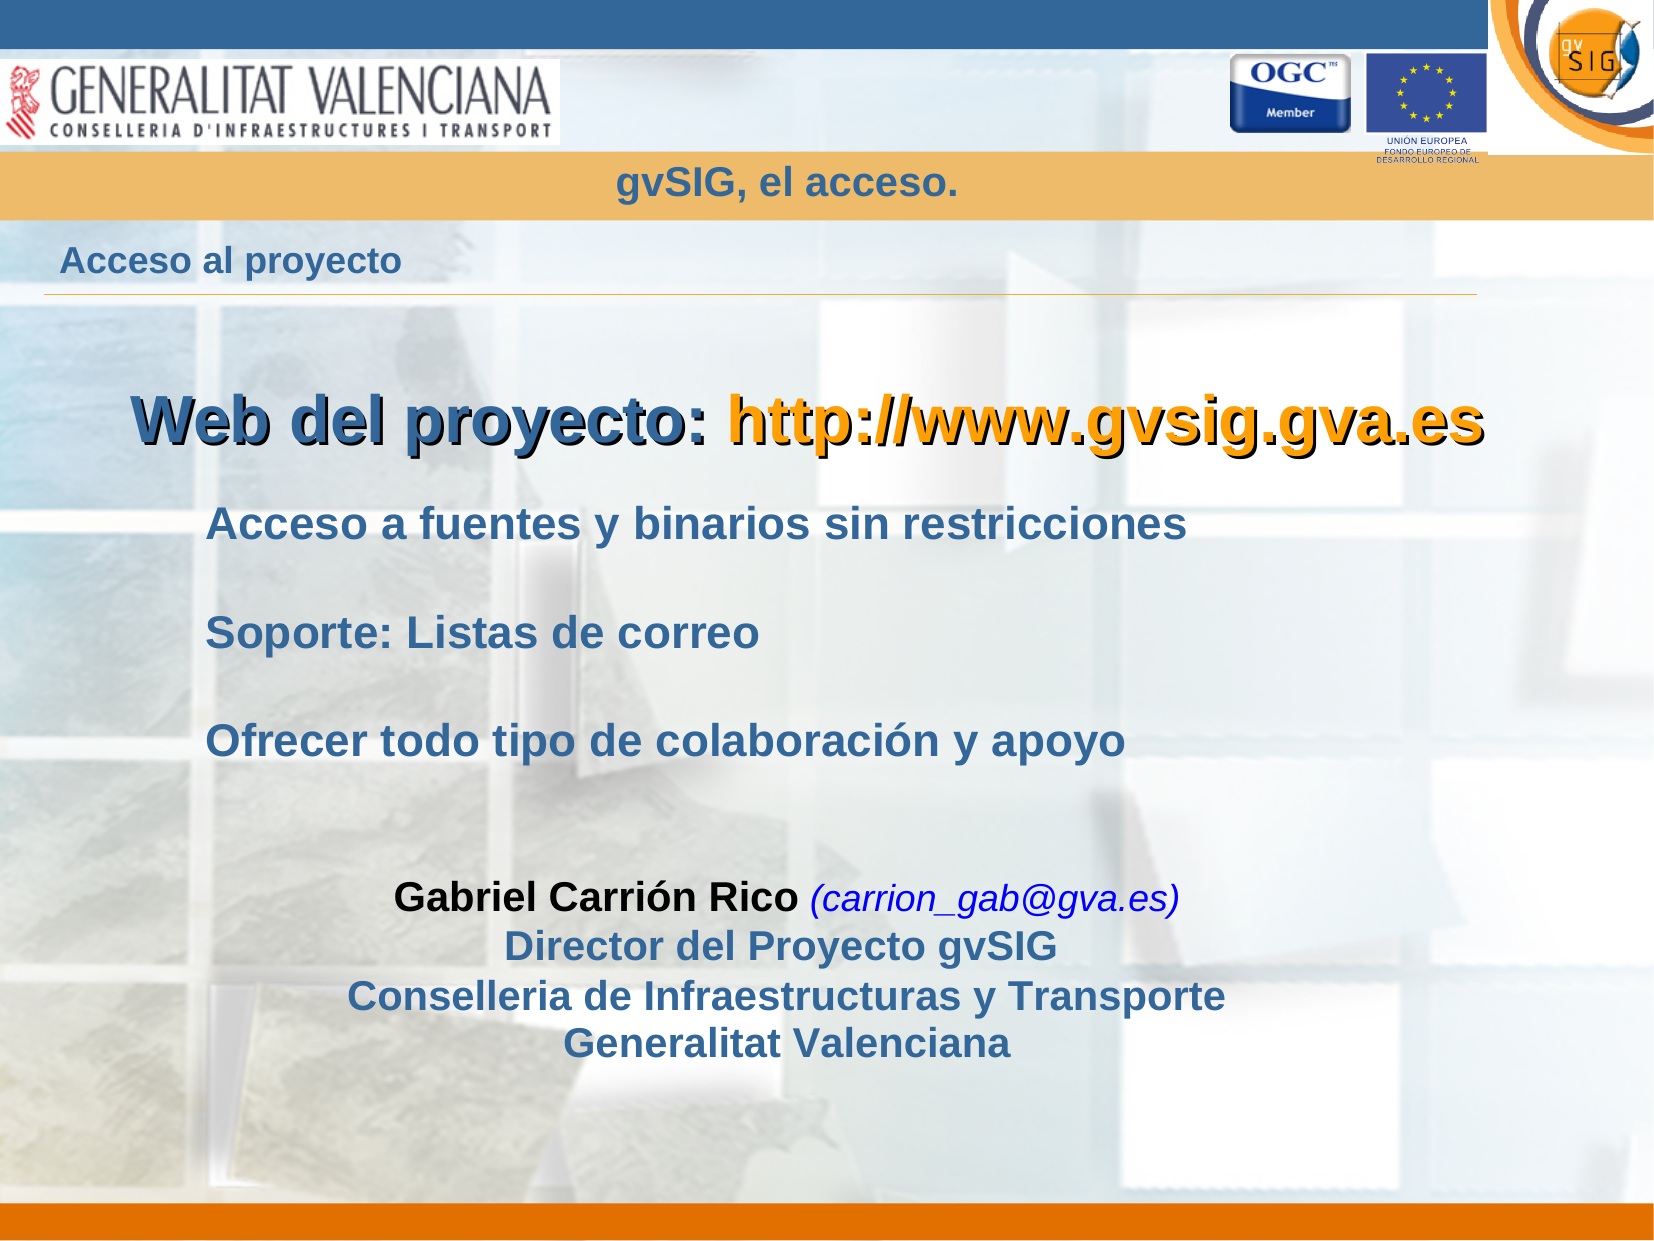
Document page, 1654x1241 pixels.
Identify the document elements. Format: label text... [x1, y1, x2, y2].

text_box gvSIG, el acceso. [0, 151, 1575, 228]
text_box Web del proyecto: http://www.gvsig.gva.es [107, 326, 1509, 564]
picture [1230, 54, 1351, 133]
picture [1364, 0, 1654, 155]
text_box Acceso a fuentes y binarios sin restricciones Soporte: Listas de correo Ofrecer todo tipo de colaboración y apoyo [178, 490, 1335, 838]
picture [0, 59, 560, 145]
text_box Gabriel Carrión Rico (carrion_gab@gva.es) Director del Proyecto gvSIG Conselleria de Infraestructuras y Transporte Generalitat Valenciana [164, 865, 1410, 1104]
text_box Acceso al proyecto [44, 231, 1078, 303]
